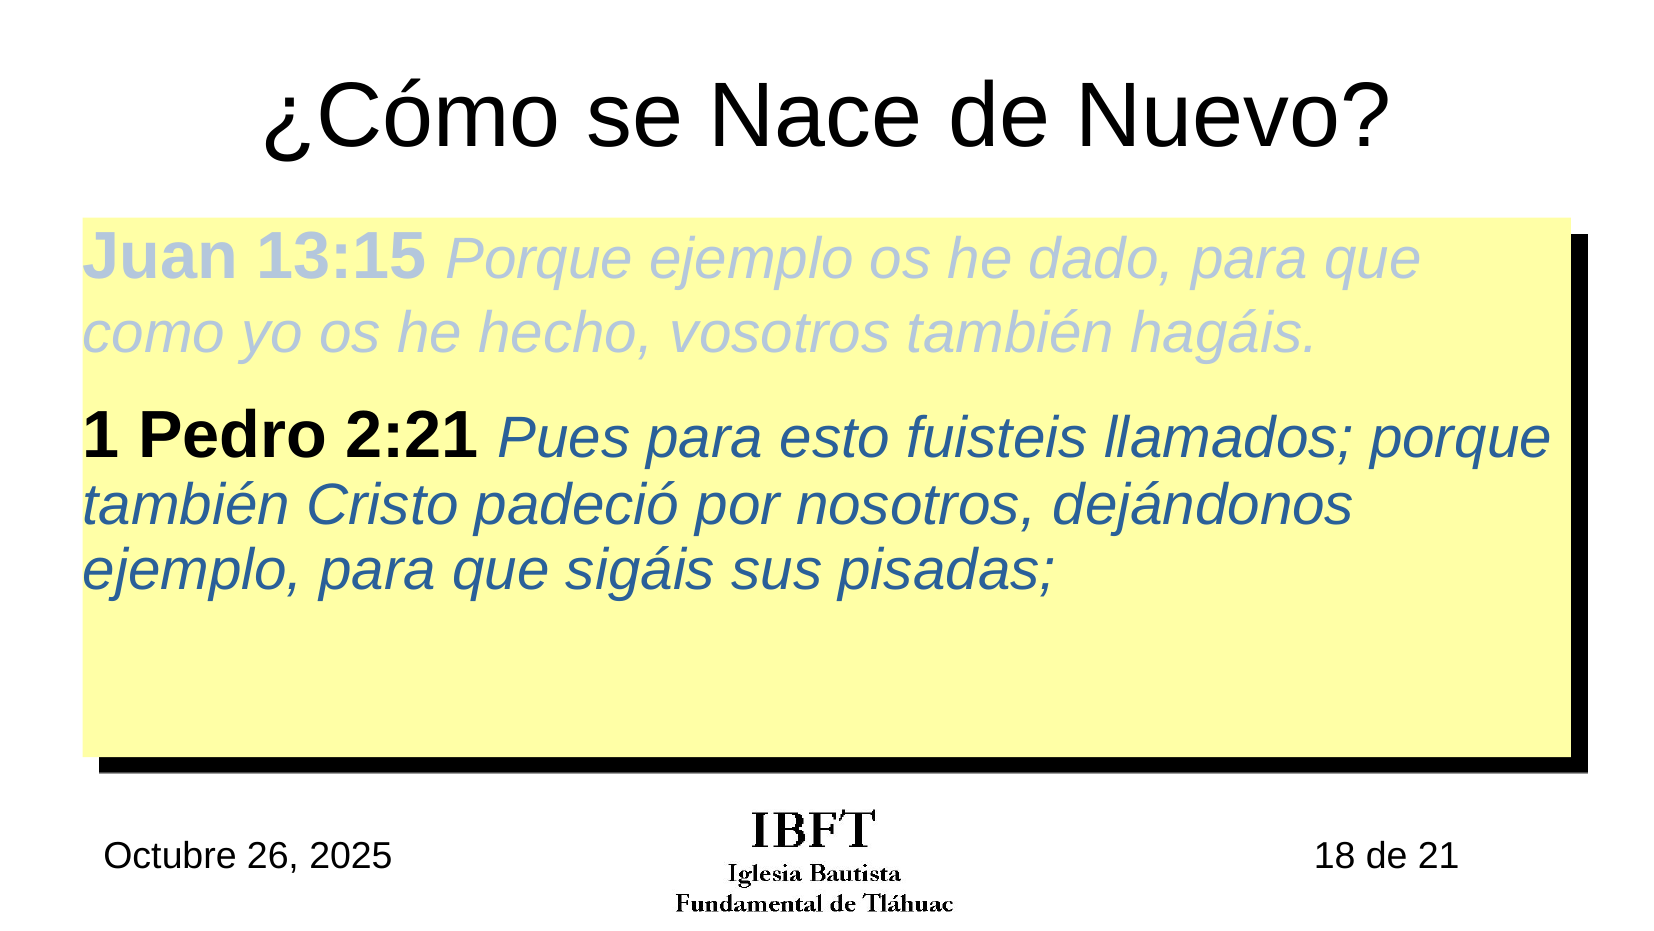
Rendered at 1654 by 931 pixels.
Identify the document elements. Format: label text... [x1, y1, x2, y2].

title ¿Cómo se Nace de Nuevo? [82, 37, 1571, 193]
text_box Octubre 26, 2025 [88, 826, 414, 886]
text_box <number> de 21 [1299, 826, 1565, 926]
picture [649, 797, 970, 924]
list Juan 13:15 Porque ejemplo os he dado, para que como yo os he hecho, vosotros también hagáis. 1 Pedro 2:21 Pues para esto fuisteis llamados; porque también Cristo padeció por nosotros, dejándonos ejemplo, para que sigáis sus pisadas; [82, 217, 1571, 758]
